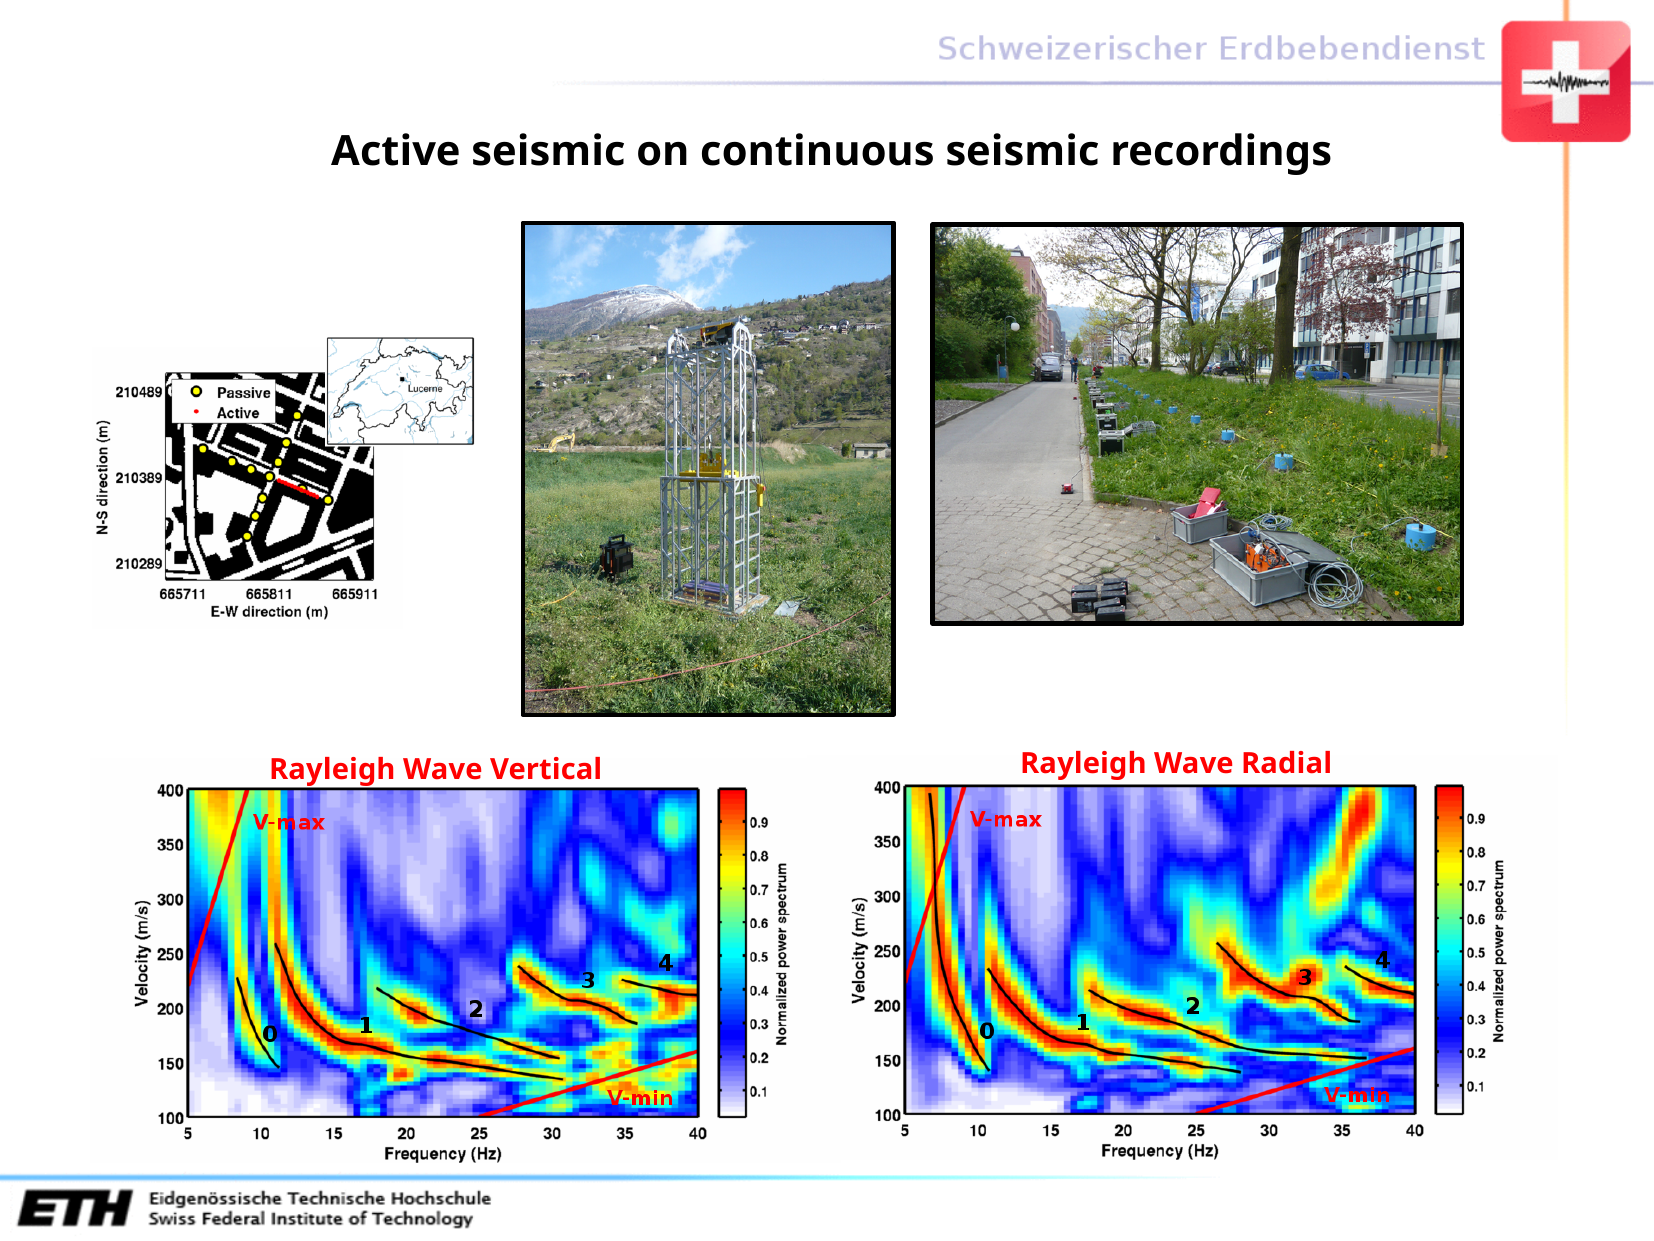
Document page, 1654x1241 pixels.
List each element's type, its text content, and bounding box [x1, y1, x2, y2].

text_box Rayleigh Wave Radial [988, 734, 1364, 782]
text_box Active seismic on continuous seismic recordings [316, 112, 1351, 193]
picture [0, 0, 1654, 1241]
text_box Rayleigh Wave Vertical [248, 740, 624, 788]
